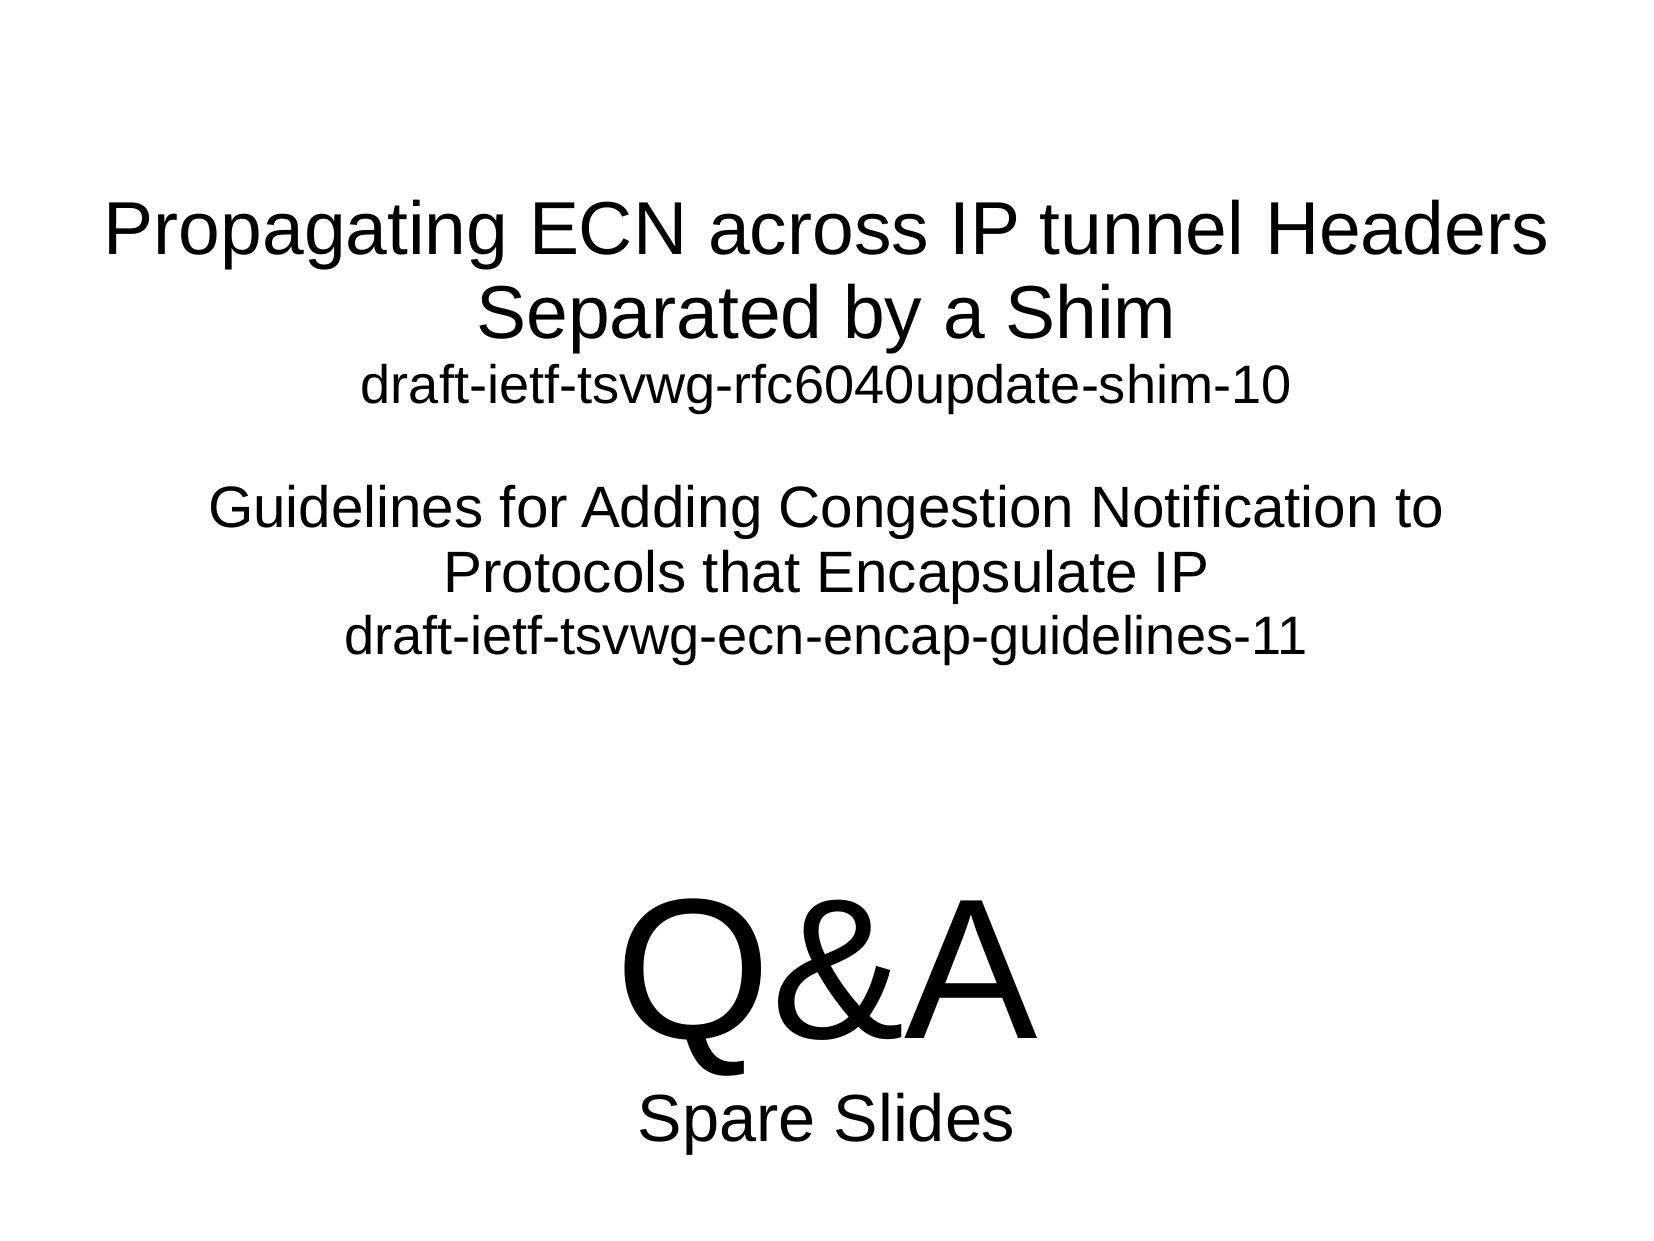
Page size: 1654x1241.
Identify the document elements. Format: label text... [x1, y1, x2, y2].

title Propagating ECN across IP tunnel Headers Separated by a Shim draft-ietf-tsvwg-rfc6040update-shim-10 Guidelines for Adding Congestion Notification to Protocols that Encapsulate IP draft-ietf-tsvwg-ecn-encap-guidelines-11 [82, 186, 1571, 666]
subtitle Q&A Spare Slides [82, 814, 1571, 1199]
